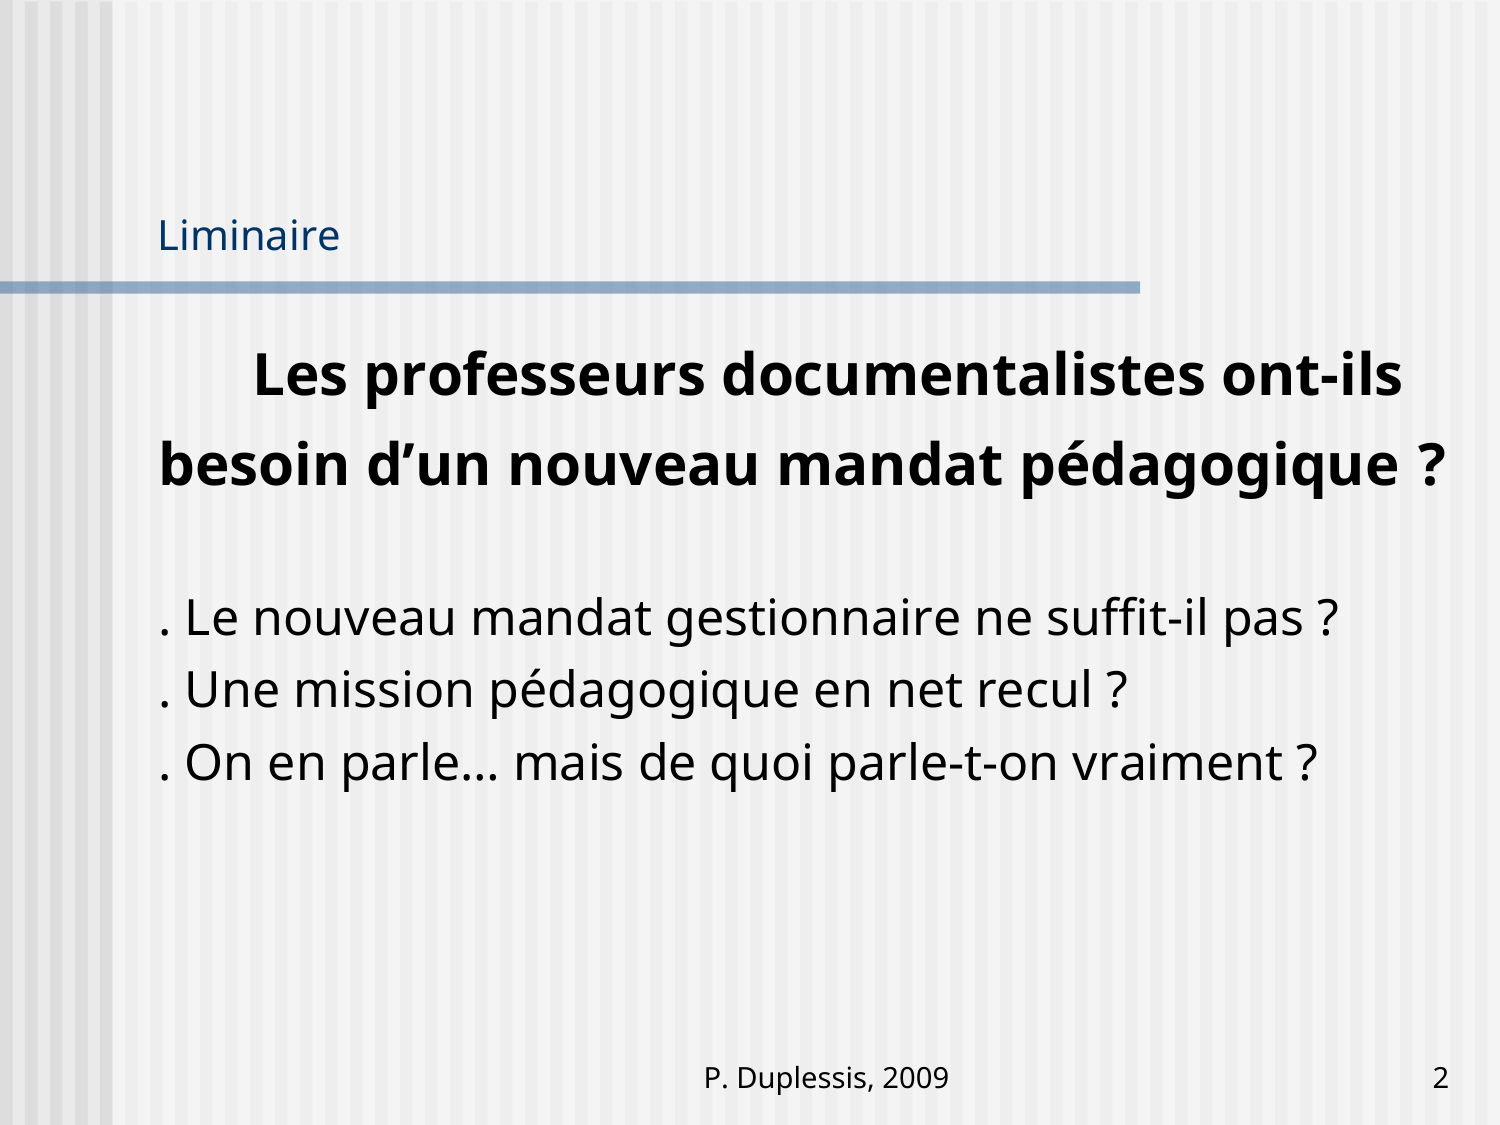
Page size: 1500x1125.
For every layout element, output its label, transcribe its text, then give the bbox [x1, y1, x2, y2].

title Liminaire [142, 200, 1482, 267]
list Les professeurs documentalistes ont-ils besoin d’un nouveau mandat pédagogique ? . Le nouveau mandat gestionnaire ne suffit-il pas ? . Une mission pédagogique en net recul ? . On en parle… mais de quoi parle-t-on vraiment ? [87, 312, 1481, 1000]
